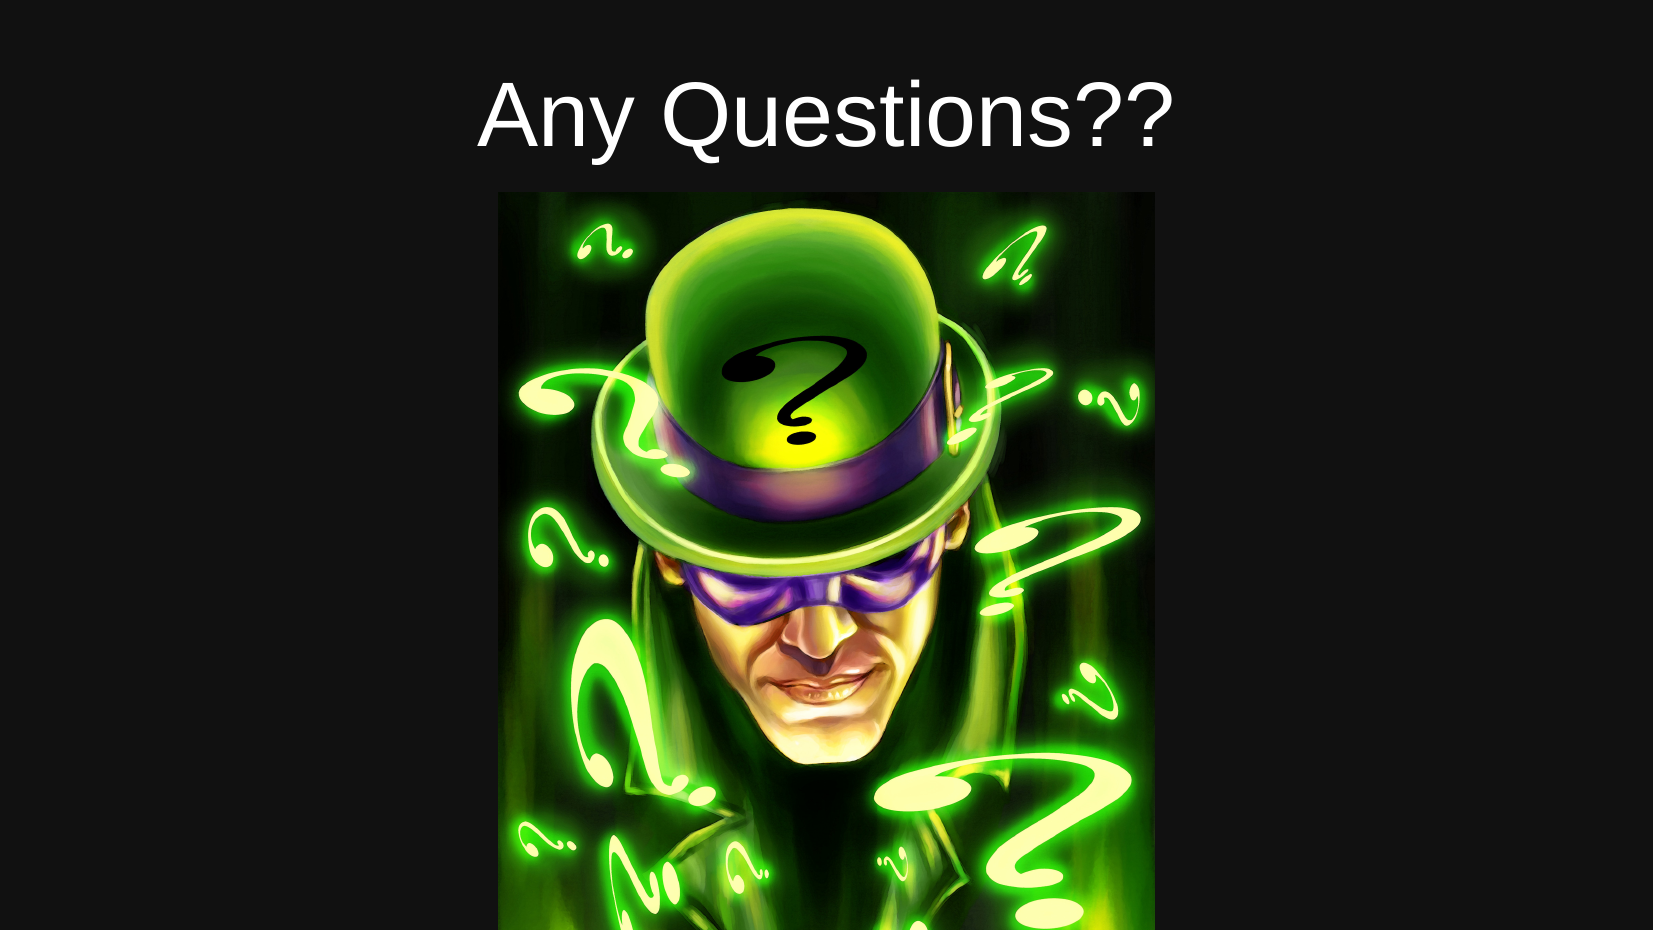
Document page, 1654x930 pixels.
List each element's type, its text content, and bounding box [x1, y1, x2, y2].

picture [498, 192, 1155, 930]
title Any Questions?? [82, 37, 1571, 193]
